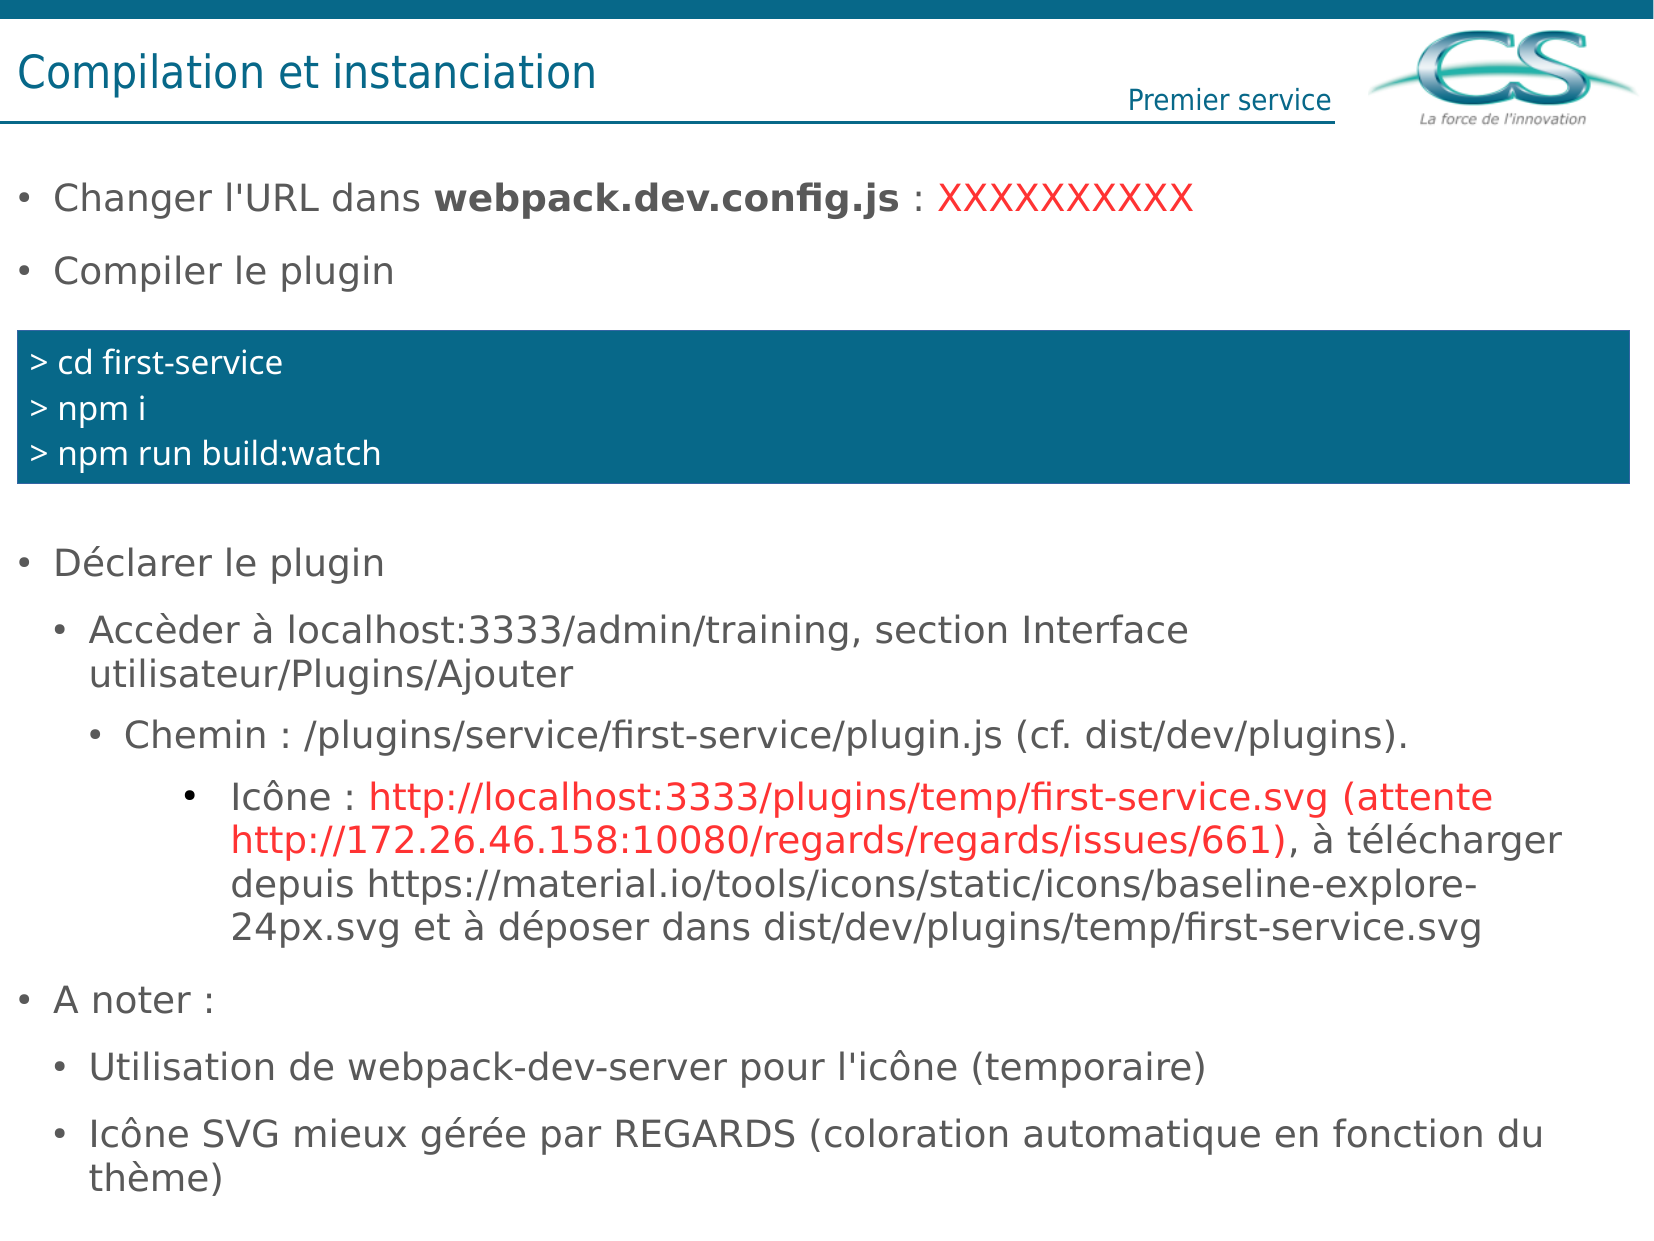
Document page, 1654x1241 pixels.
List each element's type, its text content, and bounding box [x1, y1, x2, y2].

list Changer l'URL dans webpack.dev.config.js : XXXXXXXXXX Compiler le plugin Déclarer le plugin Accèder à localhost:3333/admin/training, section Interface utilisateur/Plugins/Ajouter Chemin : /plugins/service/first-service/plugin.js (cf. dist/dev/plugins). Icône : http://localhost:3333/plugins/temp/first-service.svg (attente http://172.26.46.158:10080/regards/regards/issues/661), à télécharger depuis https://material.io/tools/icons/static/icons/baseline-explore-24px.svg et à déposer dans dist/dev/plugins/temp/first-service.svg A noter : Utilisation de webpack-dev-server pour l'icône (temporaire) Icône SVG mieux gérée par REGARDS (coloration automatique en fonction du thème) [17, 484, 1630, 1217]
title Compilation et instanciation [17, 46, 1368, 106]
picture [1368, 28, 1642, 128]
list Changer l'URL dans webpack.dev.config.js : XXXXXXXXXX Compiler le plugin Déclarer le plugin Accèder à localhost:3333/admin/training, section Interface utilisateur/Plugins/Ajouter Chemin : /plugins/service/first-service/plugin.js (cf. dist/dev/plugins). Icône : http://localhost:3333/plugins/temp/first-service.svg (attente http://172.26.46.158:10080/regards/regards/issues/661), à télécharger depuis https://material.io/tools/icons/static/icons/baseline-explore-24px.svg et à déposer dans dist/dev/plugins/temp/first-service.svg A noter : Utilisation de webpack-dev-server pour l'icône (temporaire) Icône SVG mieux gérée par REGARDS (coloration automatique en fonction du thème) [17, 177, 1630, 330]
text_box Premier service [1116, 71, 1359, 164]
text_box > cd first-service > npm i > npm run build:watch [17, 330, 1630, 484]
